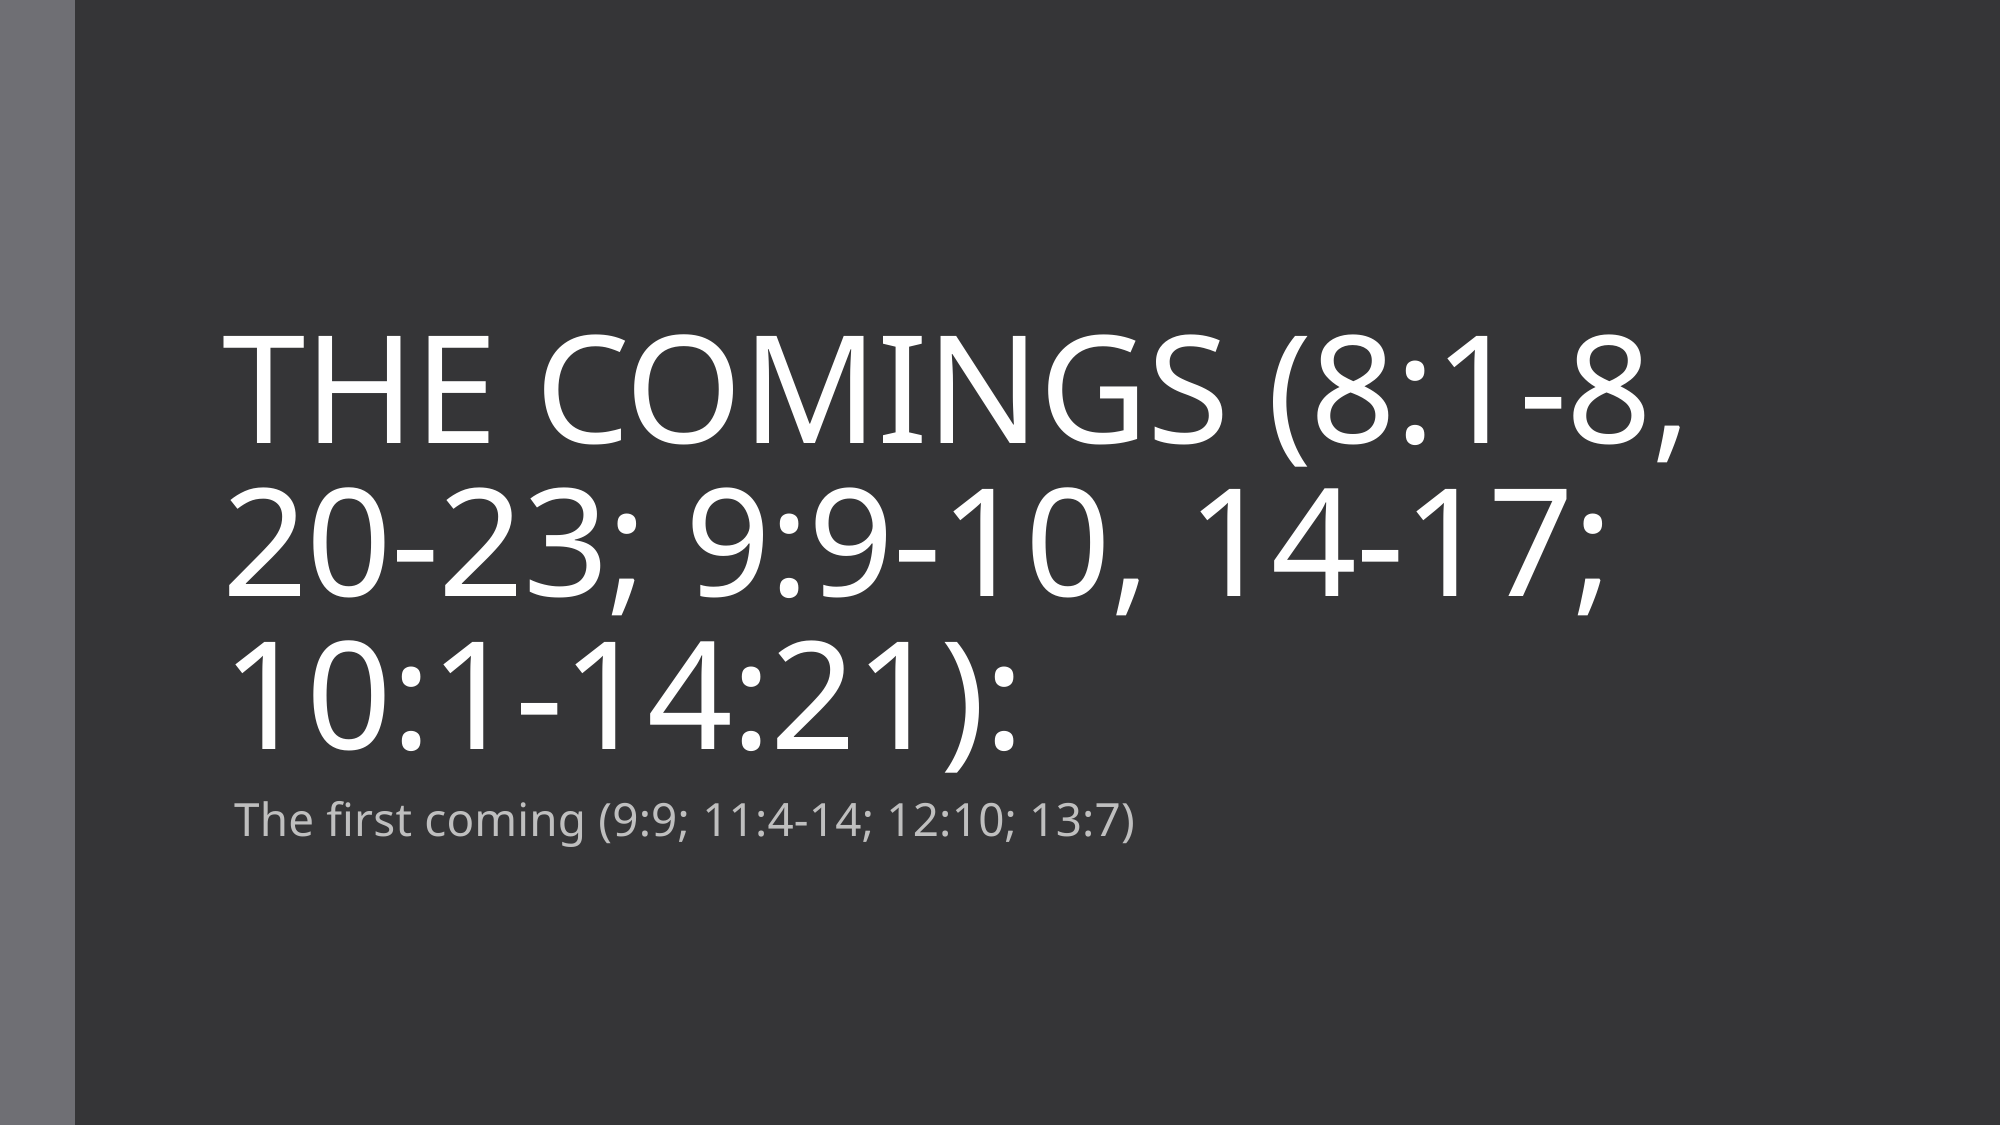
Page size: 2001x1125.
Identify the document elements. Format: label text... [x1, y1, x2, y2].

title THE COMINGS (8:1-8, 20-23; 9:9-10, 14-17; 10:1-14:21): [206, 124, 1752, 787]
subtitle The first coming (9:9; 11:4-14; 12:10; 13:7) [206, 787, 1752, 1066]
